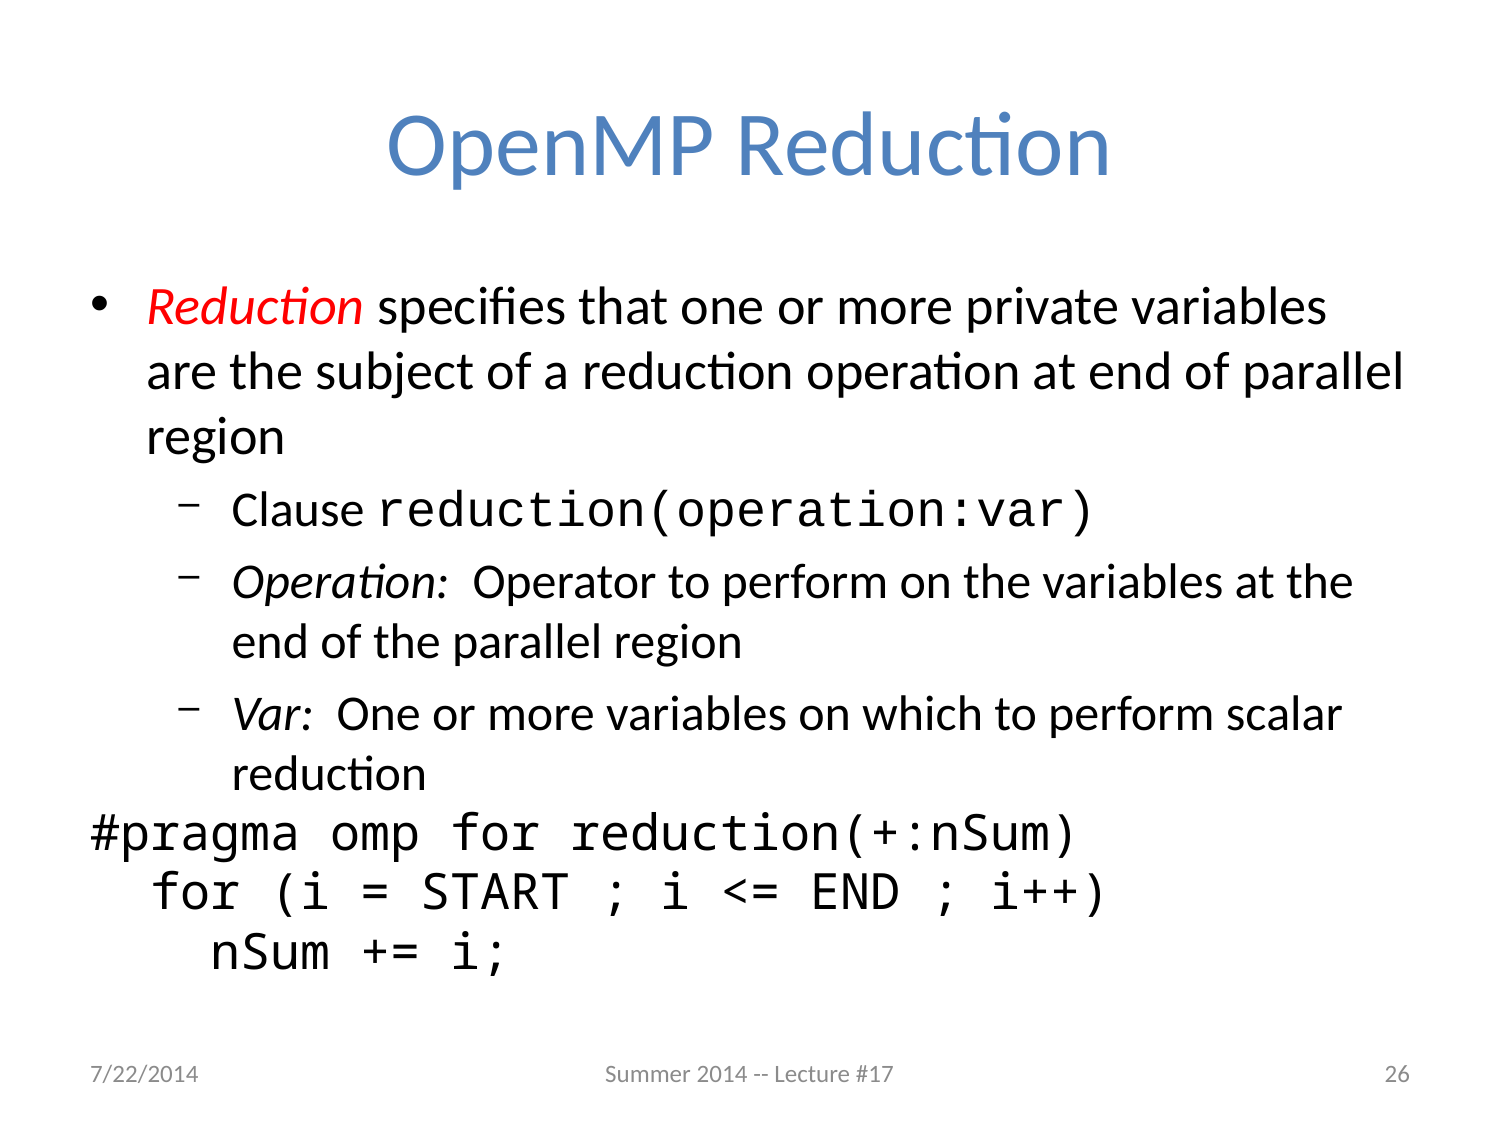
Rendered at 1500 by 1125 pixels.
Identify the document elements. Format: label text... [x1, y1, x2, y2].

slide_number <number> [1074, 1042, 1425, 1103]
footer Summer 2014 -- Lecture #17 [512, 1042, 988, 1103]
title OpenMP Reduction [75, 45, 1425, 233]
list Reduction specifies that one or more private variables are the subject of a reduction operation at end of parallel region Clause reduction(operation:var) Operation: Operator to perform on the variables at the end of the parallel region Var: One or more variables on which to perform scalar reduction #pragma omp for reduction(+:nSum) for (i = START ; i <= END ; i++) nSum += i; [75, 262, 1425, 1073]
slide_number 7/22/2014 [75, 1042, 425, 1103]
